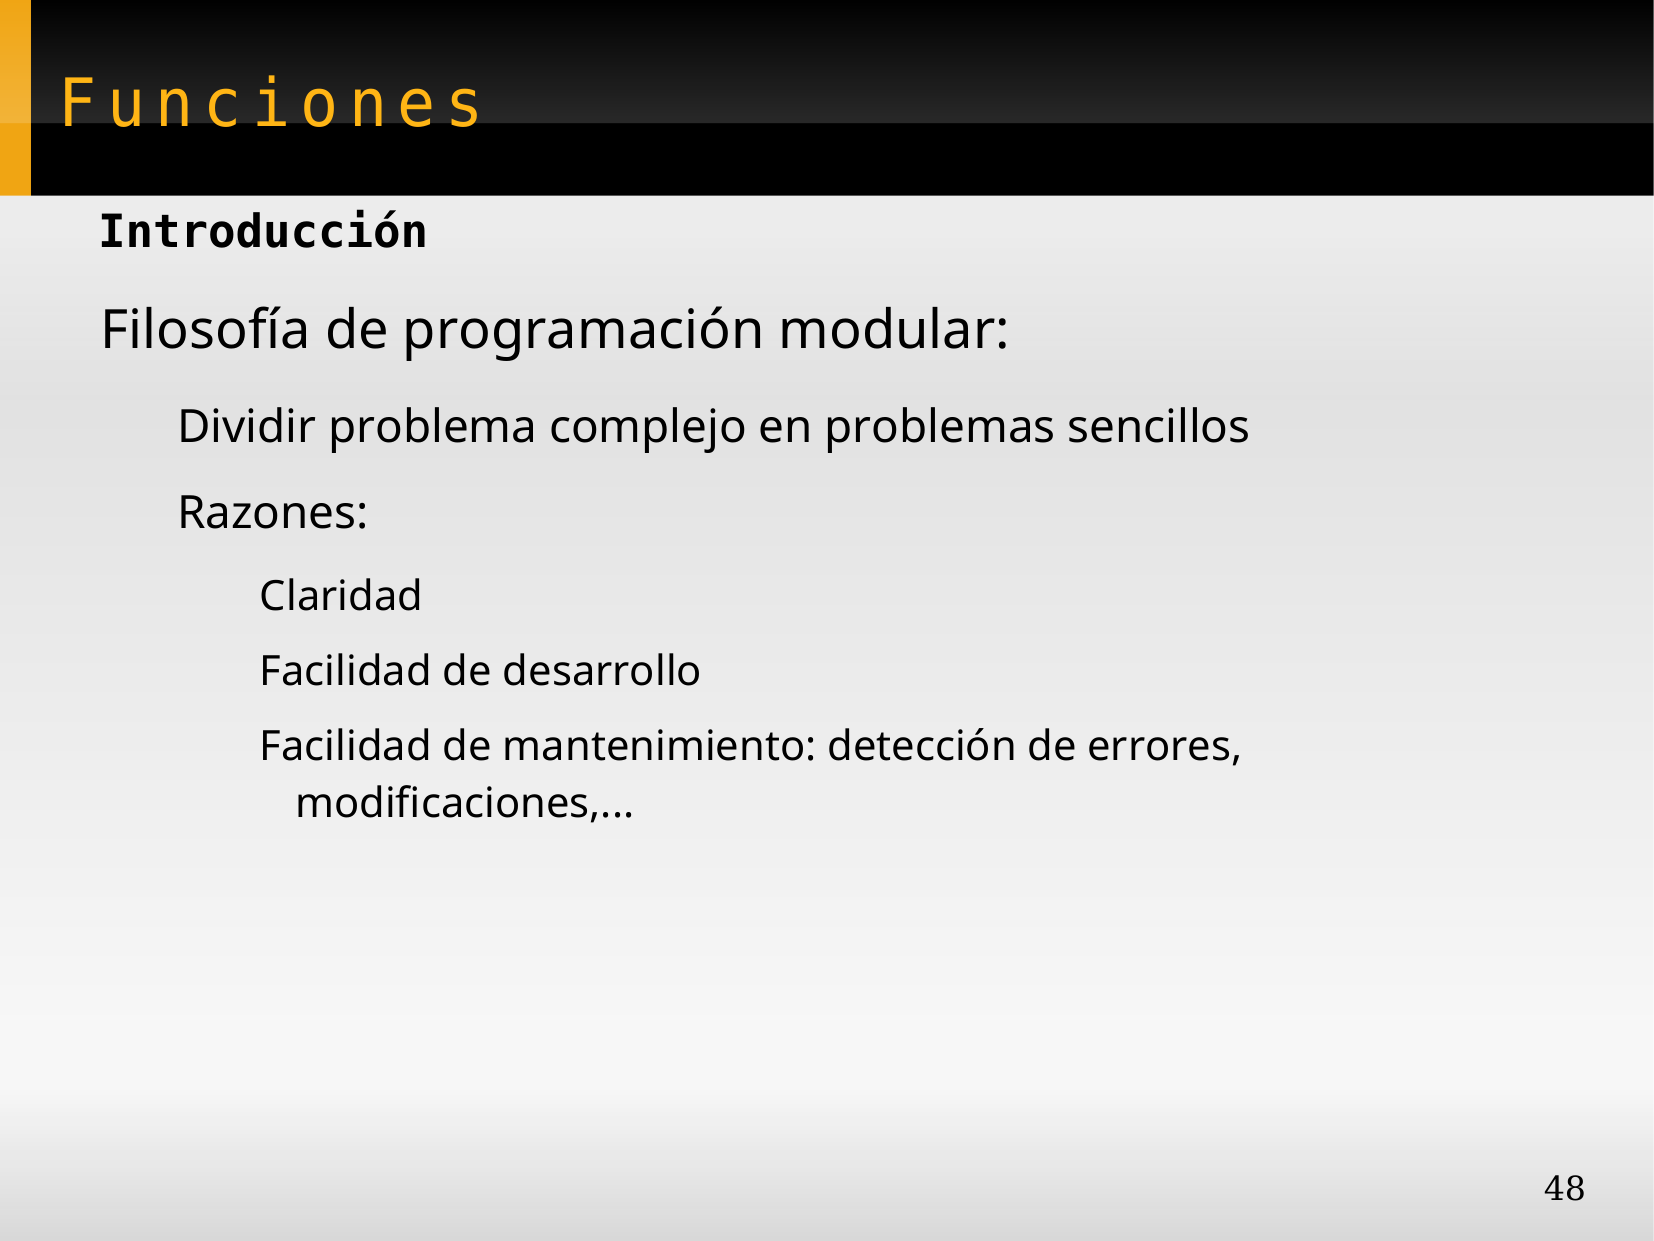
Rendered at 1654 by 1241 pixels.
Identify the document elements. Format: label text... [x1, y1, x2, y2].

list Filosofía de programación modular: Dividir problema complejo en problemas sencillos Razones: Claridad Facilidad de desarrollo Facilidad de mantenimiento: detección de errores, modificaciones,... [82, 290, 1571, 1109]
text_box Introducción [83, 197, 443, 266]
picture [0, 0, 1654, 1241]
title Funciones [59, 29, 1595, 178]
